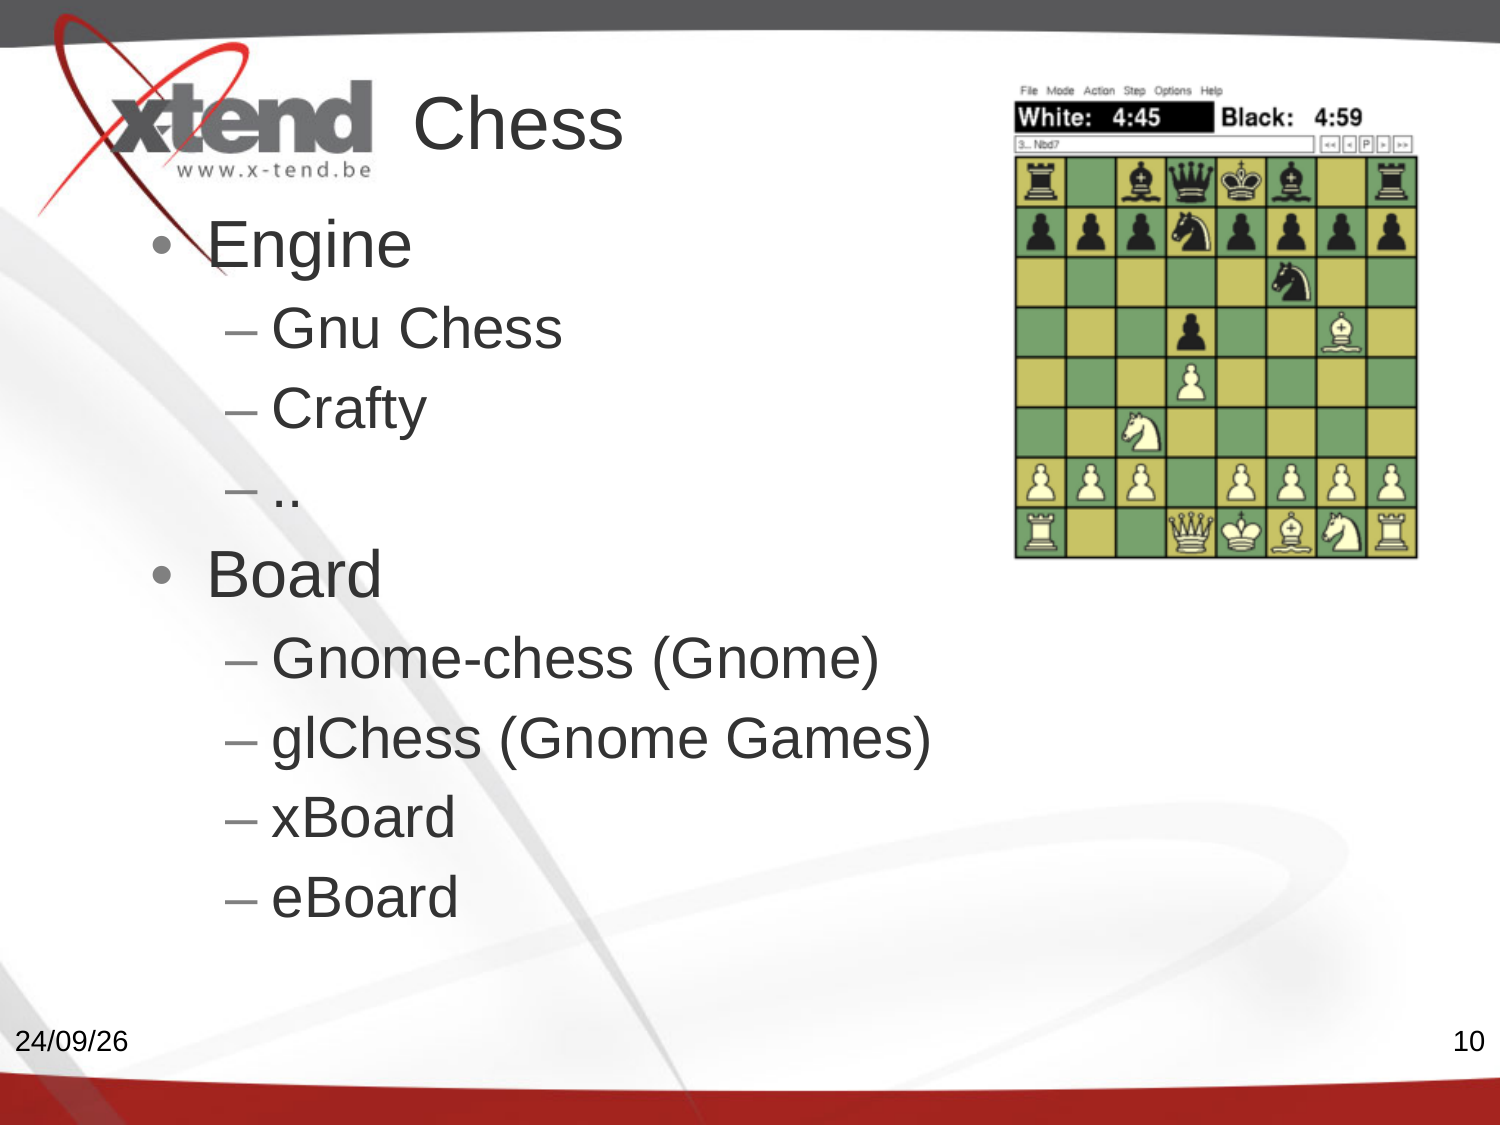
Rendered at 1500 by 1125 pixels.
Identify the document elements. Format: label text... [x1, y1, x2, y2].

list Engine Gnu Chess Crafty .. Board Gnome-chess (Gnome) glChess (Gnome Games) xBoard eBoard [150, 206, 1477, 1019]
title Chess [412, 29, 1477, 206]
picture [0, 0, 1500, 1125]
